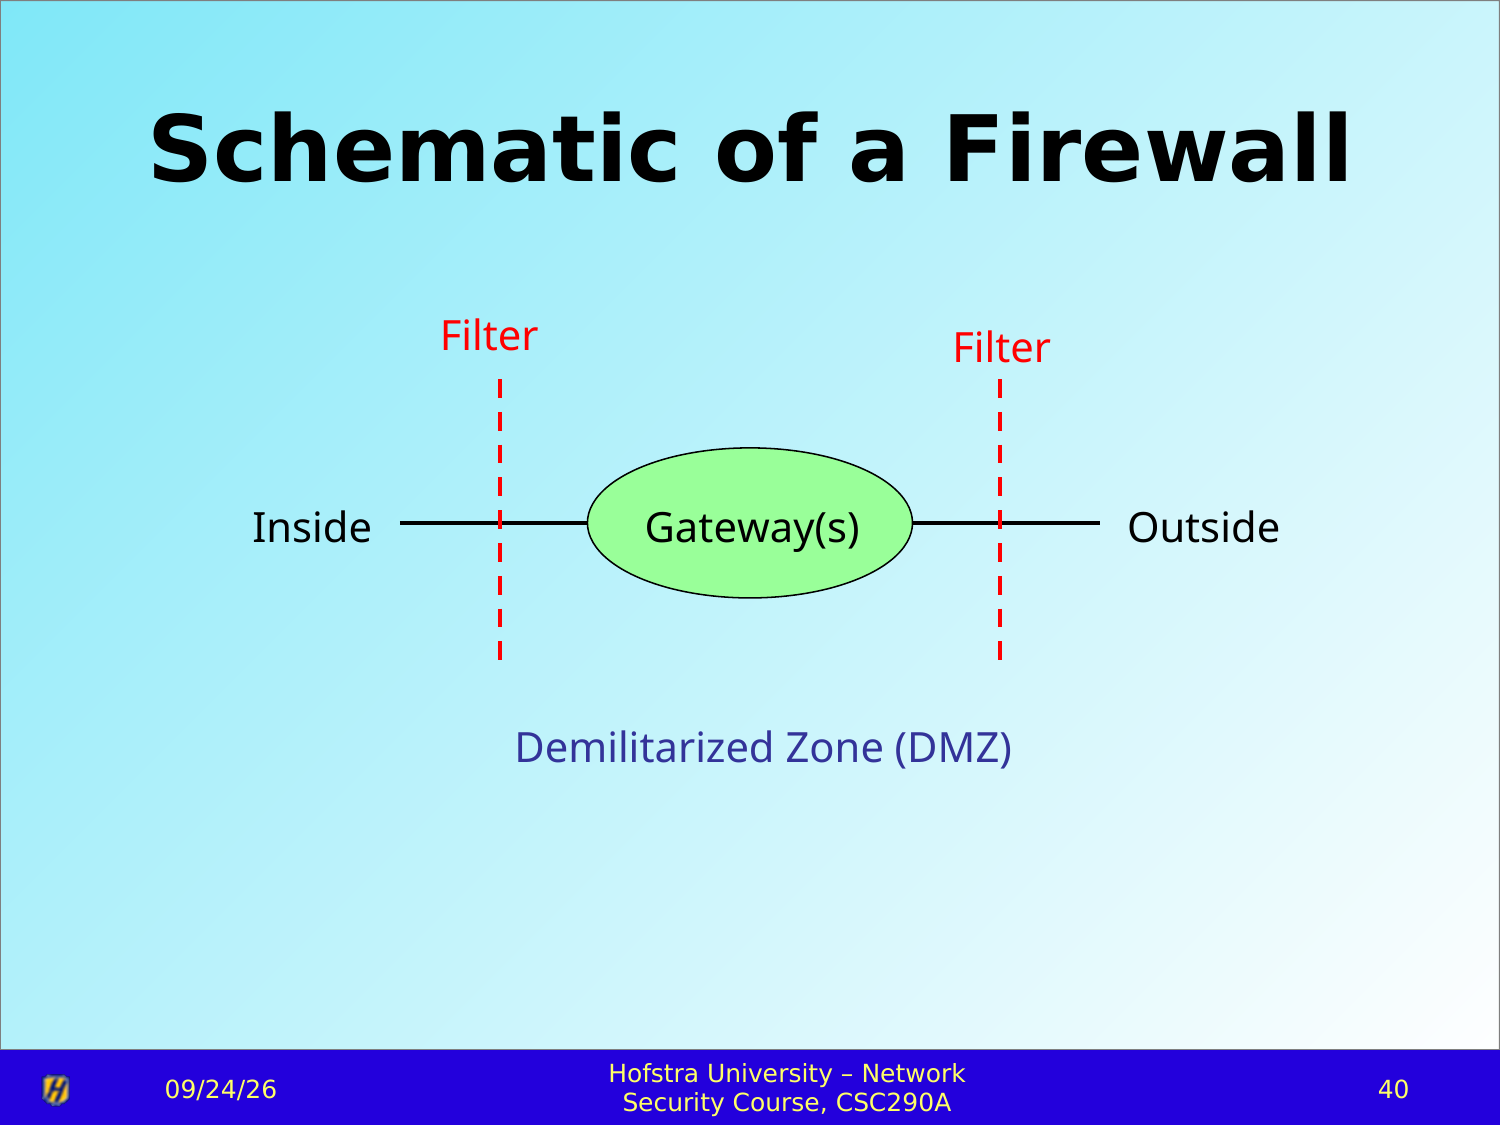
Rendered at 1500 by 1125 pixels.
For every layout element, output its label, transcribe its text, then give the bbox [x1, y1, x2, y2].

picture [37, 1072, 76, 1110]
text_box Filter [424, 297, 554, 371]
title Schematic of a Firewall [112, 84, 1391, 212]
text_box Inside [237, 490, 388, 563]
text_box [587, 447, 913, 598]
text_box Demilitarized Zone (DMZ) [499, 710, 1028, 783]
text_box Outside [1112, 490, 1296, 563]
text_box Gateway(s) [629, 490, 875, 563]
text_box Filter [937, 310, 1067, 383]
